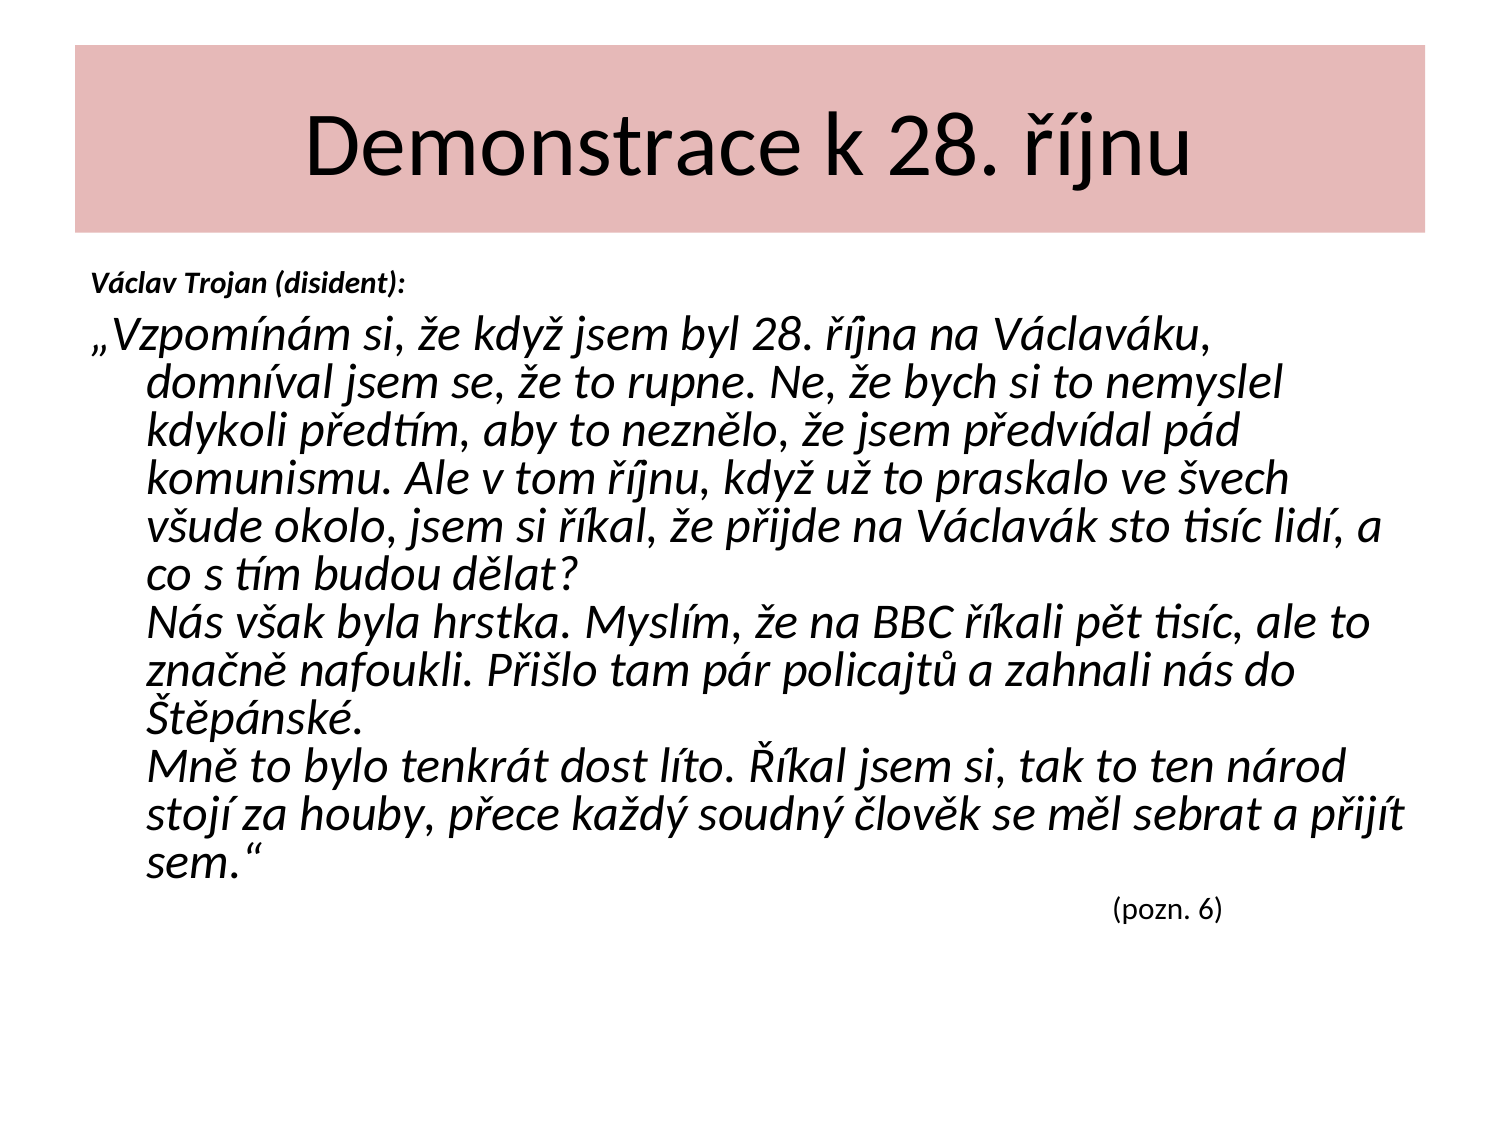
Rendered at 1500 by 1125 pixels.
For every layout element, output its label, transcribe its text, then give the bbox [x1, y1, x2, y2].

list Václav Trojan (disident): „Vzpomínám si, že když jsem byl 28. října na Václaváku, domníval jsem se, že to rupne. Ne, že bych si to nemyslel kdykoli předtím, aby to neznělo, že jsem předvídal pád komunismu. Ale v tom říjnu, když už to praskalo ve švech všude okolo, jsem si říkal, že přijde na Václavák sto tisíc lidí, a co s tím budou dělat? Nás však byla hrstka. Myslím, že na BBC říkali pět tisíc, ale to značně nafoukli. Přišlo tam pár policajtů a zahnali nás do Štěpánské. Mně to bylo tenkrát dost líto. Říkal jsem si, tak to ten národ stojí za houby, přece každý soudný člověk se měl sebrat a přijít sem.“ (pozn. 6) [75, 262, 1426, 1006]
title Demonstrace k 28. říjnu [75, 45, 1426, 233]
